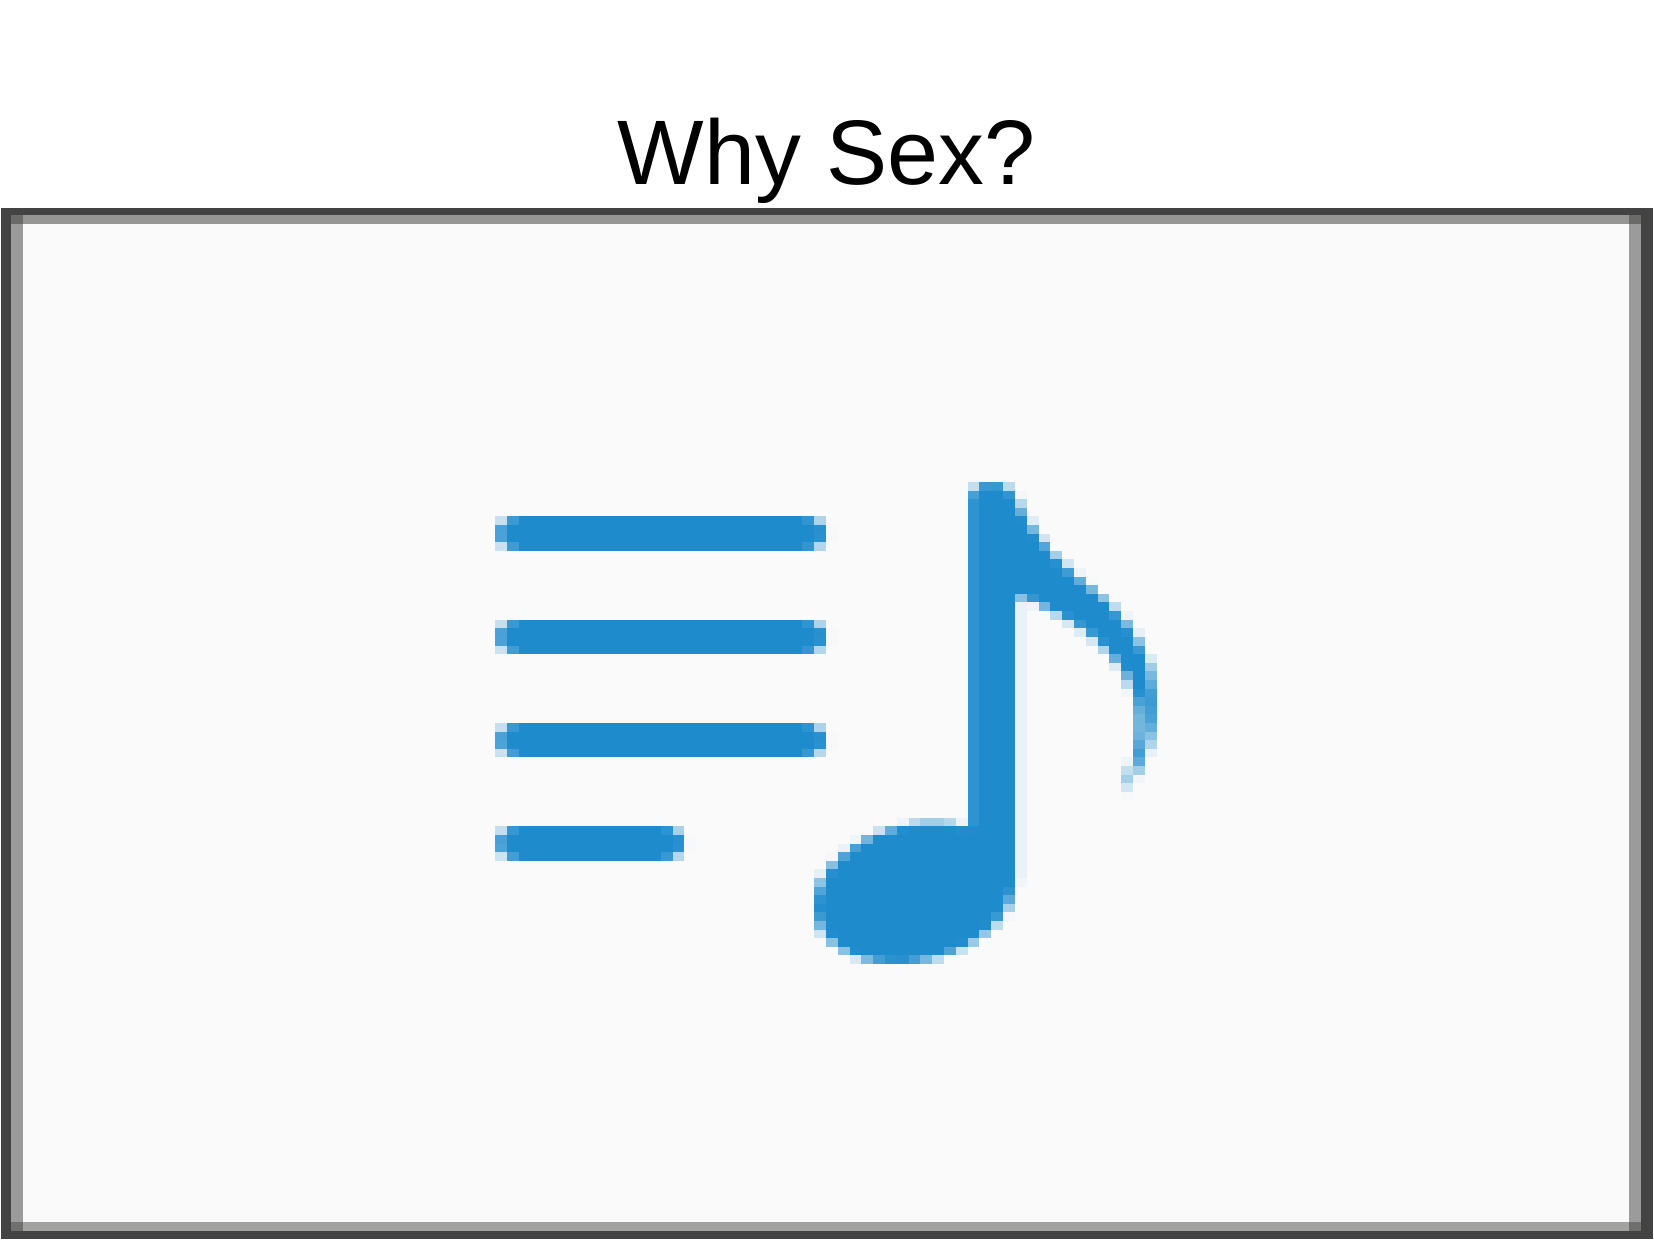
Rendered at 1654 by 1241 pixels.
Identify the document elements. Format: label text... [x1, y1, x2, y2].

title Why Sex? [82, 49, 1571, 206]
text_box [0, 206, 1654, 1241]
